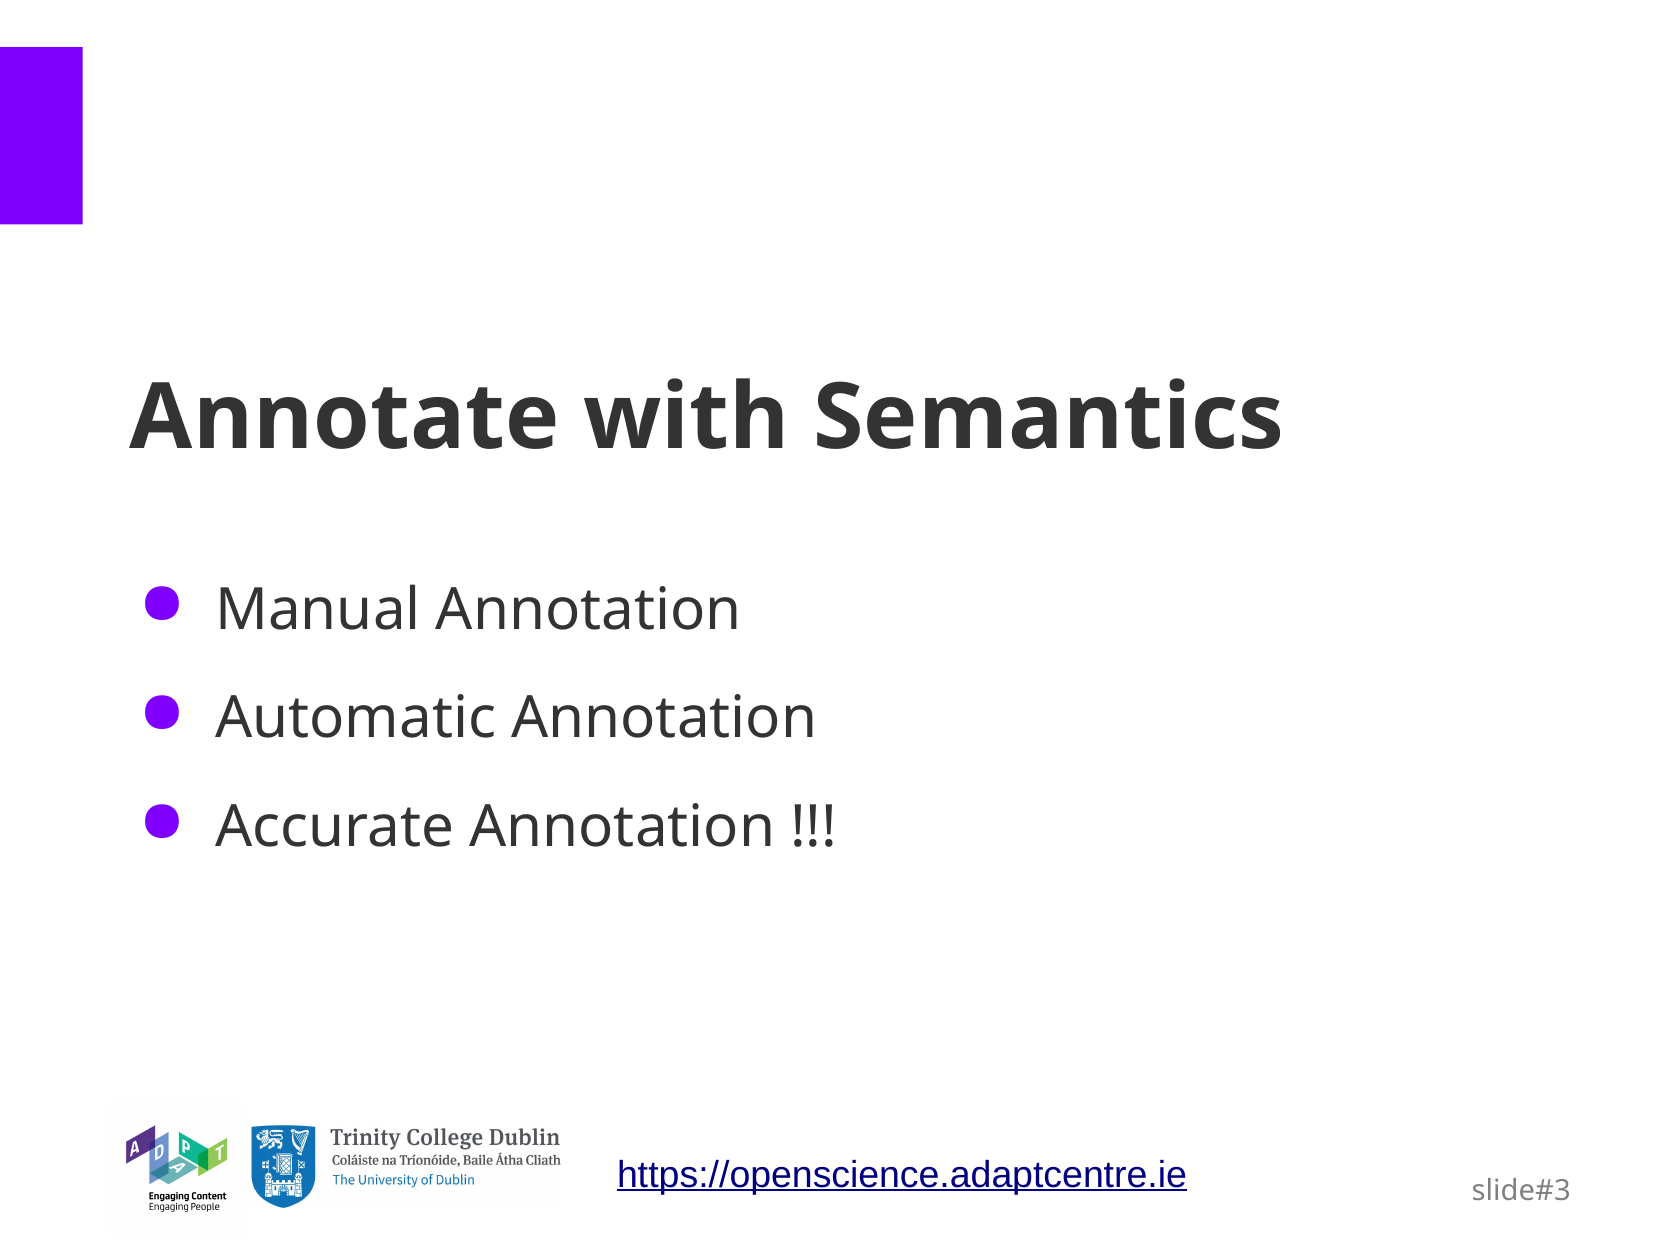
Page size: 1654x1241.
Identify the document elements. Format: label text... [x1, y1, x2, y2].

title Annotate with Semantics [129, 295, 1536, 532]
picture [248, 1122, 564, 1211]
picture [106, 1098, 247, 1239]
list Manual Annotation Automatic Annotation Accurate Annotation !!! [129, 566, 1536, 863]
